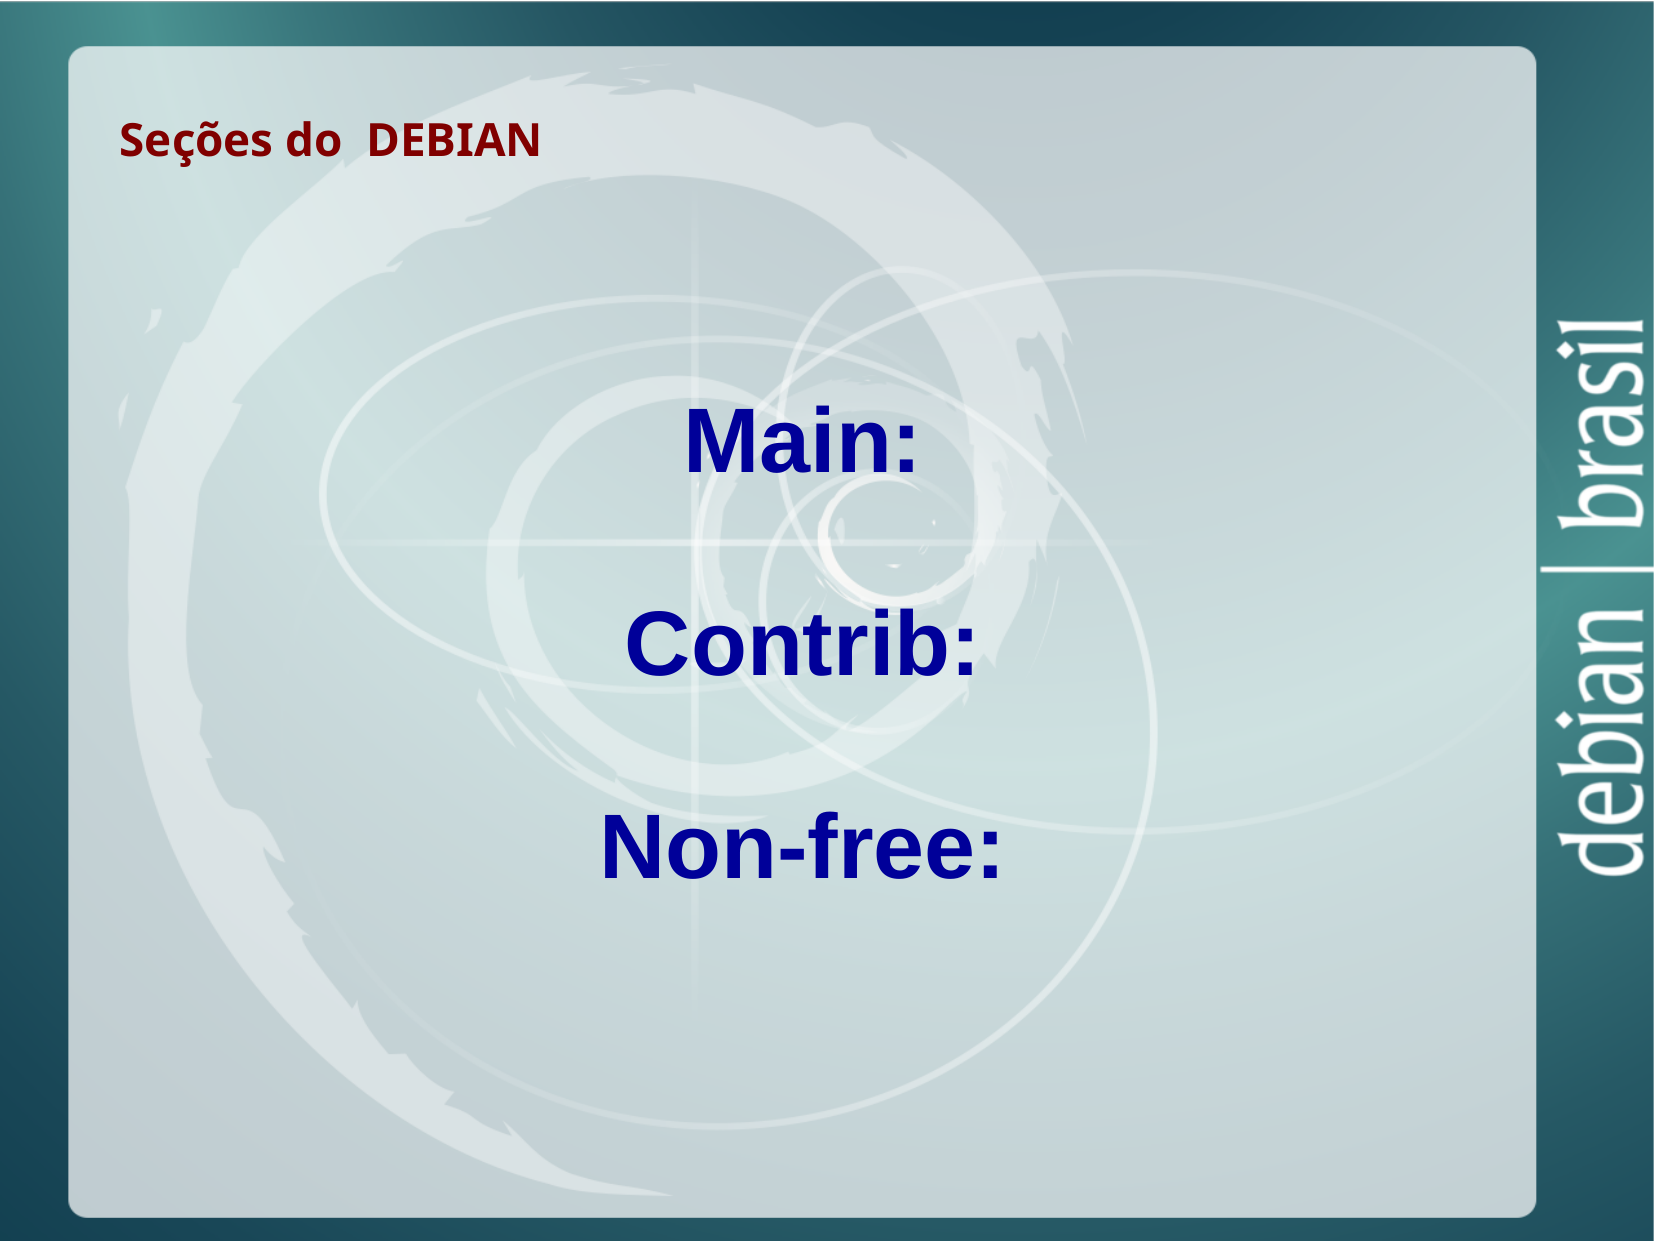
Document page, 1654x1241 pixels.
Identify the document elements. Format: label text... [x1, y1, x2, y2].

list Main: Contrib: Non-free: [82, 389, 1524, 1028]
text_box Seções do DEBIAN [105, 100, 608, 178]
picture [0, 0, 1654, 1241]
